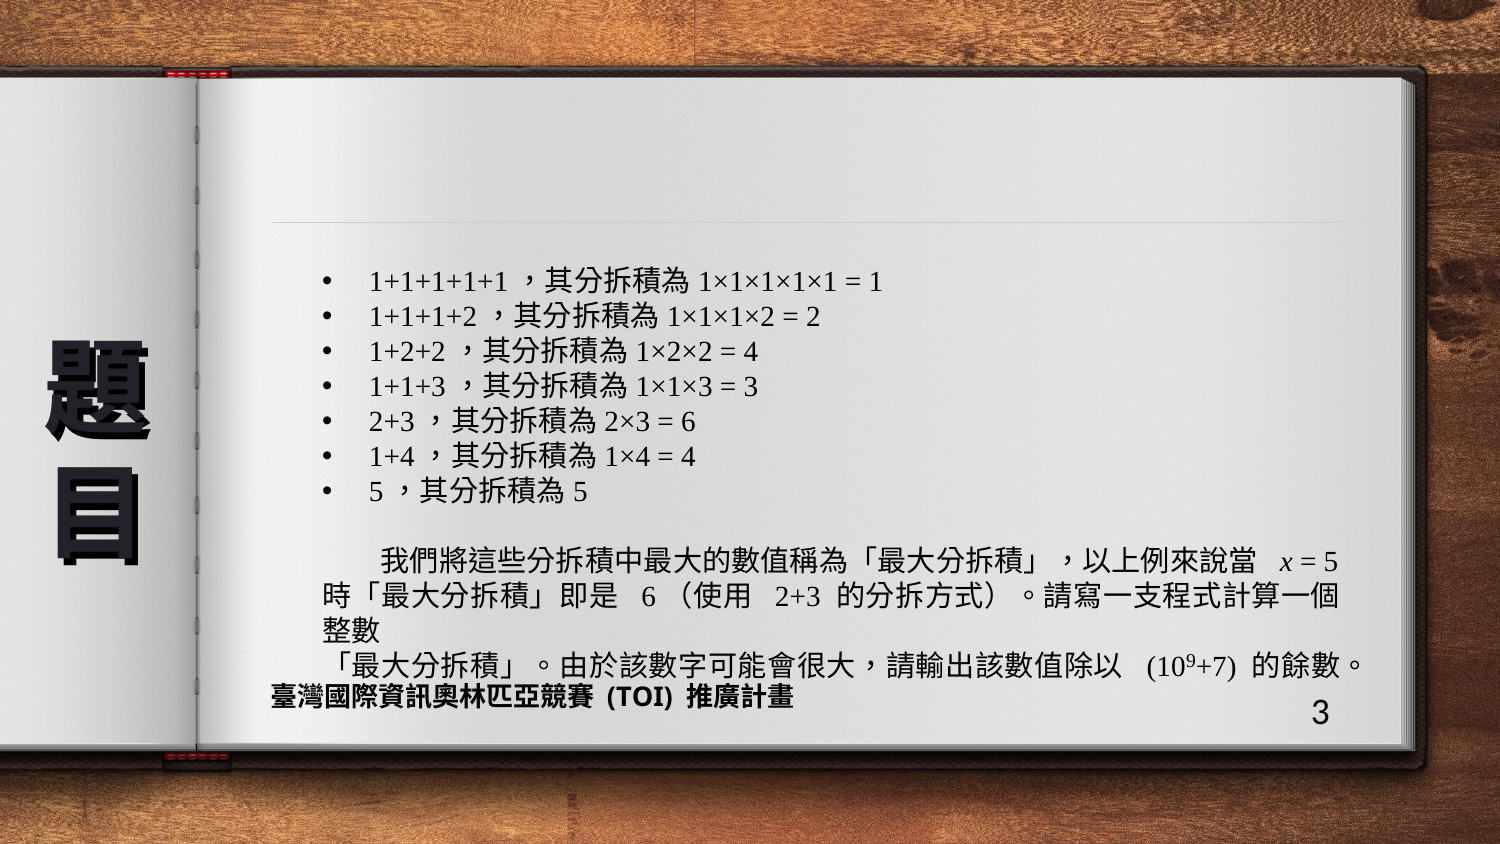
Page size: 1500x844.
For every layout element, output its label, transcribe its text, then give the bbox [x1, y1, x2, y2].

text_box 1+1+1+1+1，其分拆積為1×1×1×1×1 = 1 1+1+1+2，其分拆積為1×1×1×2 = 2 1+2+2，其分拆積為1×2×2 = 4 1+1+3，其分拆積為1×1×3 = 3 2+3，其分拆積為2×3 = 6 1+4，其分拆積為1×4 = 4 5，其分拆積為5 我們將這些分拆積中最大的數值稱為「最大分拆積」，以上例來說當 x = 5 時「最大分拆積」即是 6（使用 2+3 的分拆方式）。請寫一支程式計算一個整數 「最大分拆積」。由於該數字可能會很大，請輸出該數值除以 (109+7) 的餘數。 [307, 255, 1361, 690]
text_box [1295, 672, 1386, 737]
title 題 目 [28, 306, 210, 552]
